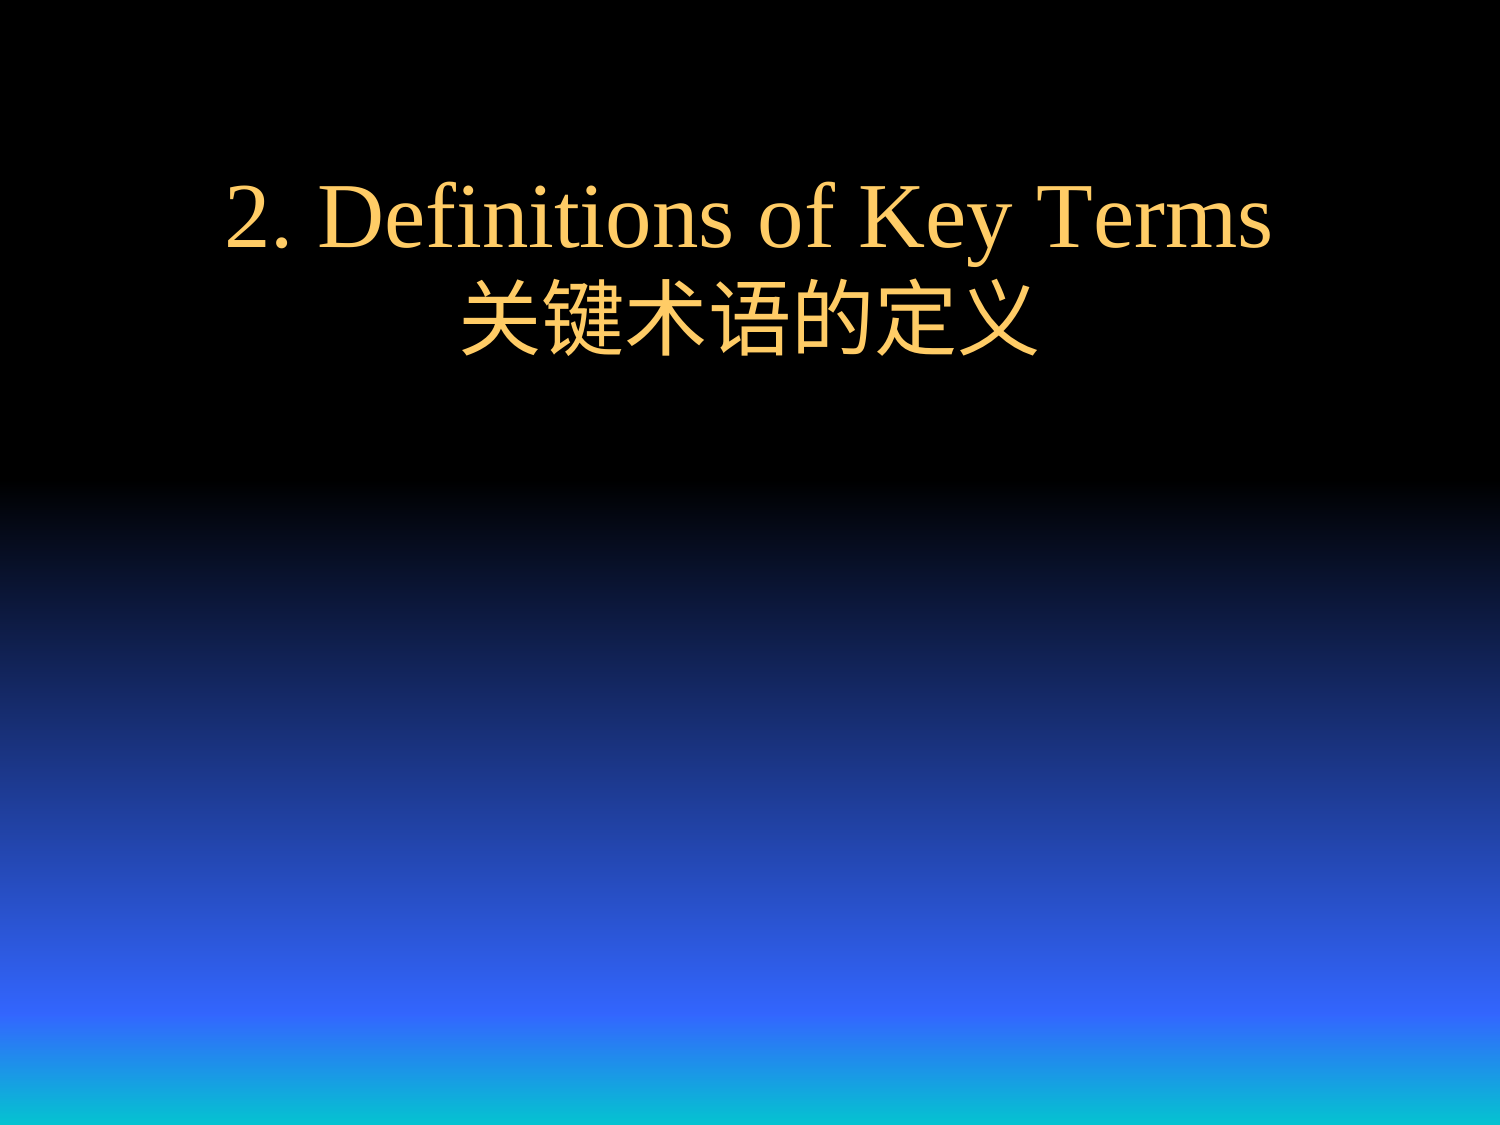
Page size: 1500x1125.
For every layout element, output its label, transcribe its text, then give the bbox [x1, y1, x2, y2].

title 2. Definitions of Key Terms 关键术语的定义 [112, 144, 1388, 374]
